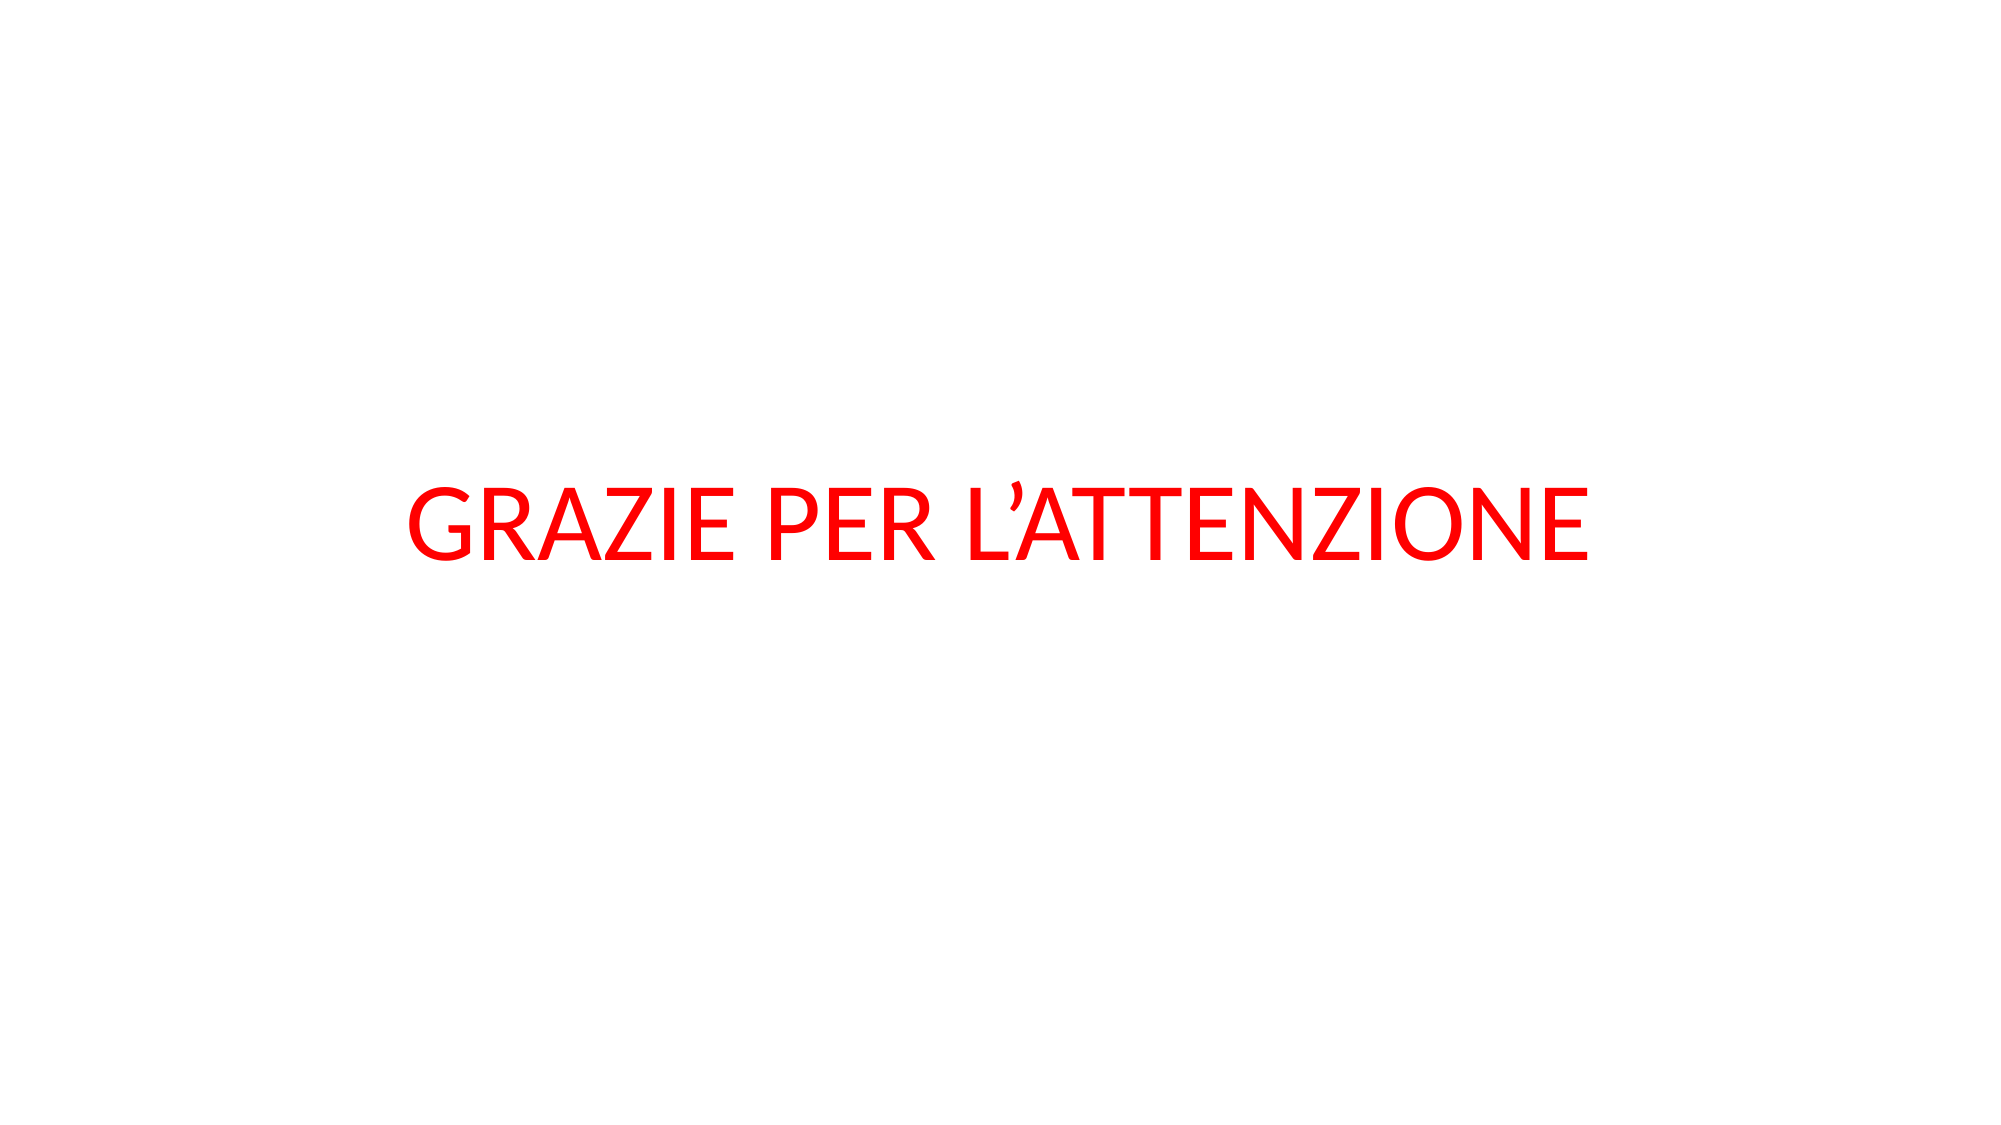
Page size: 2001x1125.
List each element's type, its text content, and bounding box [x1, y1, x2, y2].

list GRAZIE PER L’ATTENZIONE [137, 299, 1863, 1014]
